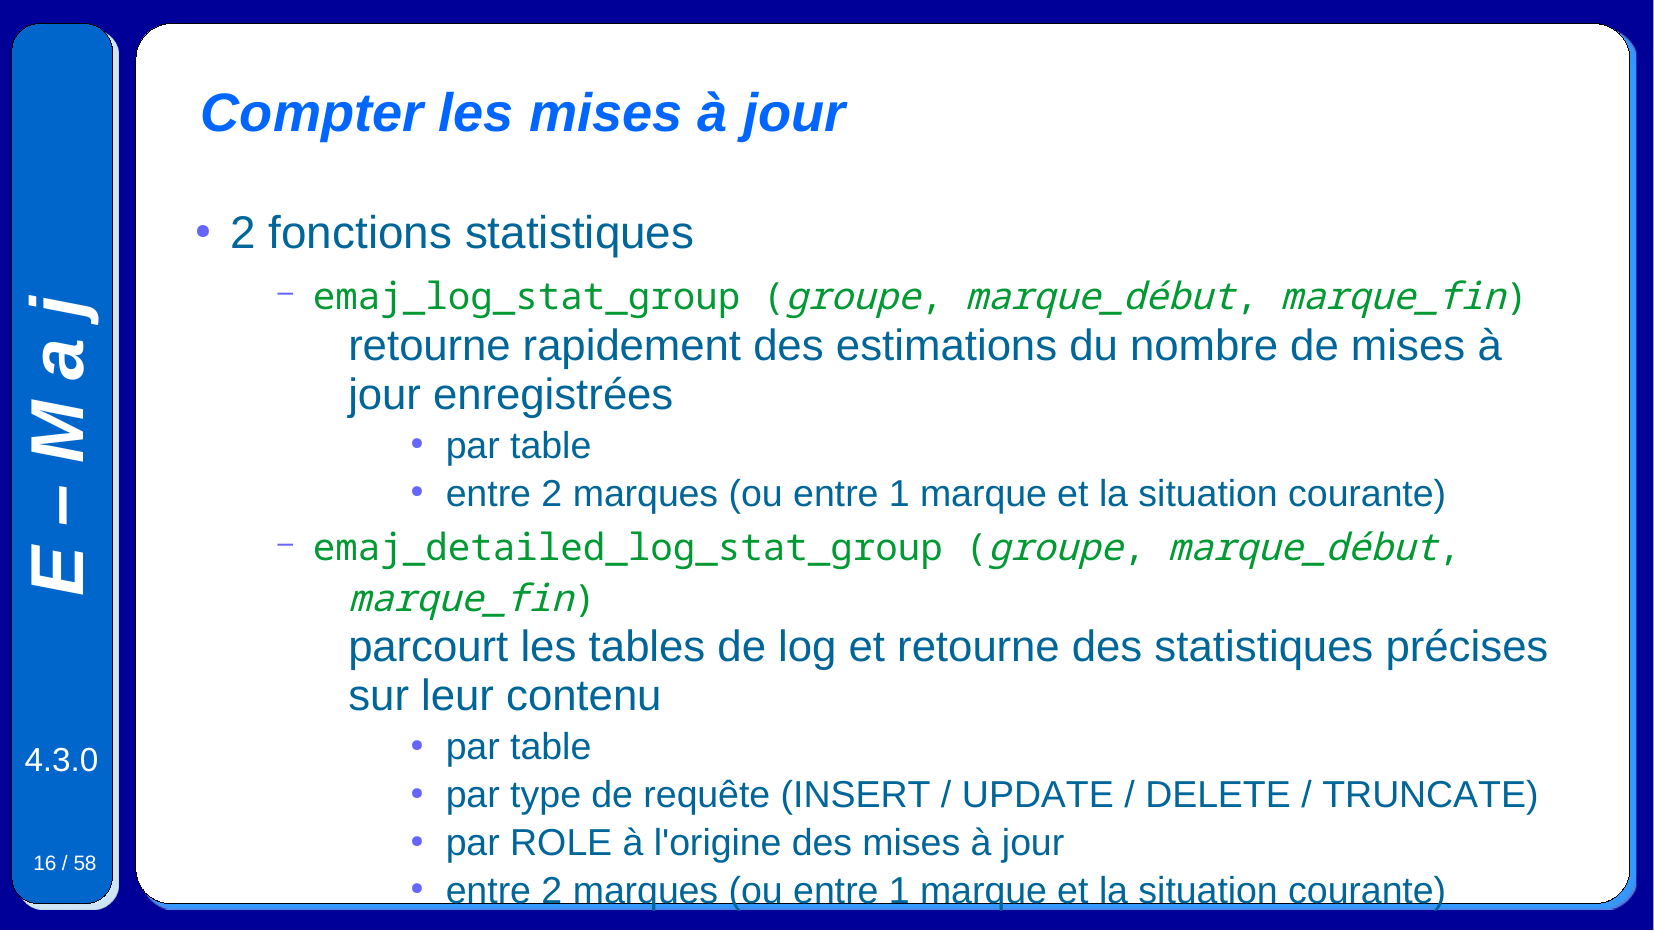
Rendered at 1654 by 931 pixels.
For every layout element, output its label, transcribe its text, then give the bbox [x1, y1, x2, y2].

title Compter les mises à jour [200, 34, 1575, 191]
list 2 fonctions statistiques emaj_log_stat_group (groupe, marque_début, marque_fin) retourne rapidement des estimations du nombre de mises à jour enregistrées par table entre 2 marques (ou entre 1 marque et la situation courante) emaj_detailed_log_stat_group (groupe, marque_début, marque_fin) parcourt les tables de log et retourne des statistiques précises sur leur contenu par table par type de requête (INSERT / UPDATE / DELETE / TRUNCATE) par ROLE à l'origine des mises à jour entre 2 marques (ou entre 1 marque et la situation courante) [177, 206, 1587, 889]
